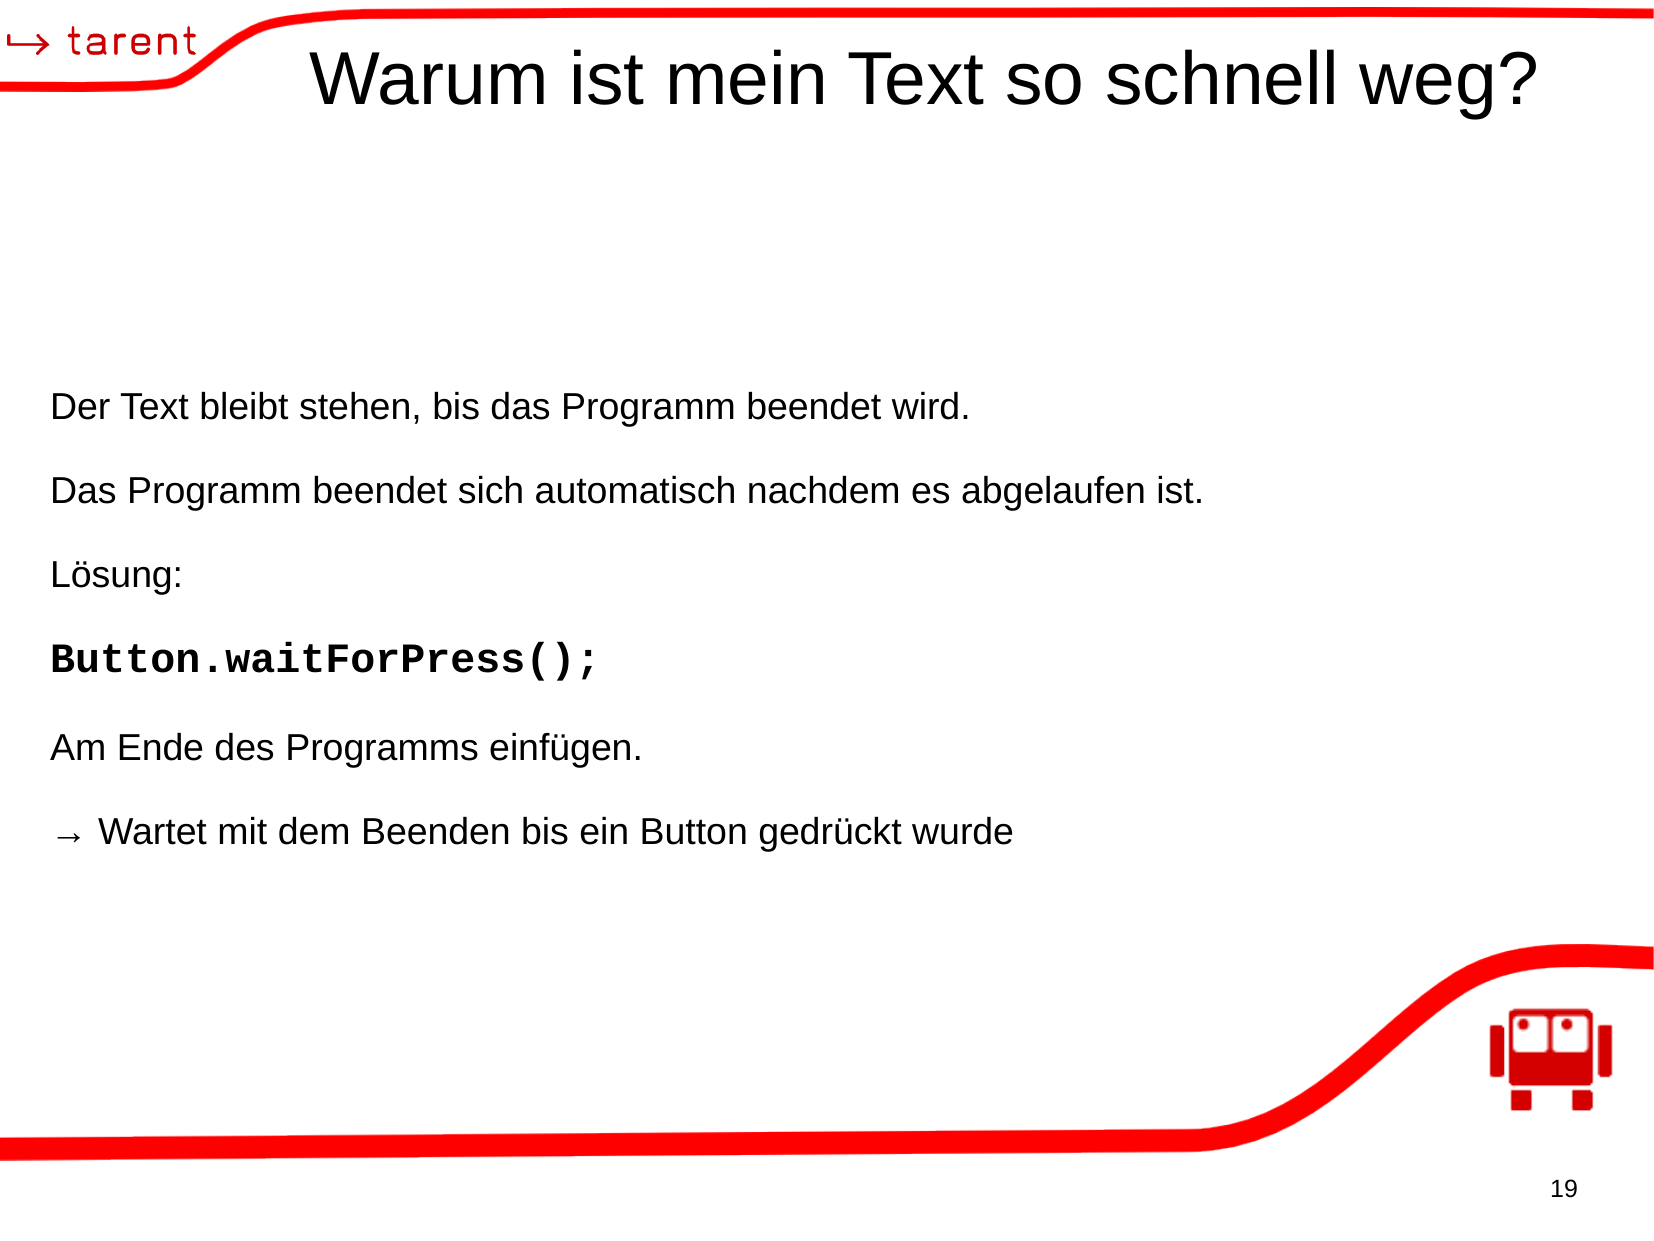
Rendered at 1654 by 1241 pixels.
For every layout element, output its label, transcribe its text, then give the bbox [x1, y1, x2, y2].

text_box Der Text bleibt stehen, bis das Programm beendet wird. Das Programm beendet sich automatisch nachdem es abgelaufen ist. Lösung: Button.waitForPress(); Am Ende des Programms einfügen. → Wartet mit dem Beenden bis ein Button gedrückt wurde [35, 377, 1654, 860]
picture [0, 7, 1654, 92]
picture [0, 944, 1654, 1161]
text_box Warum ist mein Text so schnell weg? [295, 29, 1654, 148]
